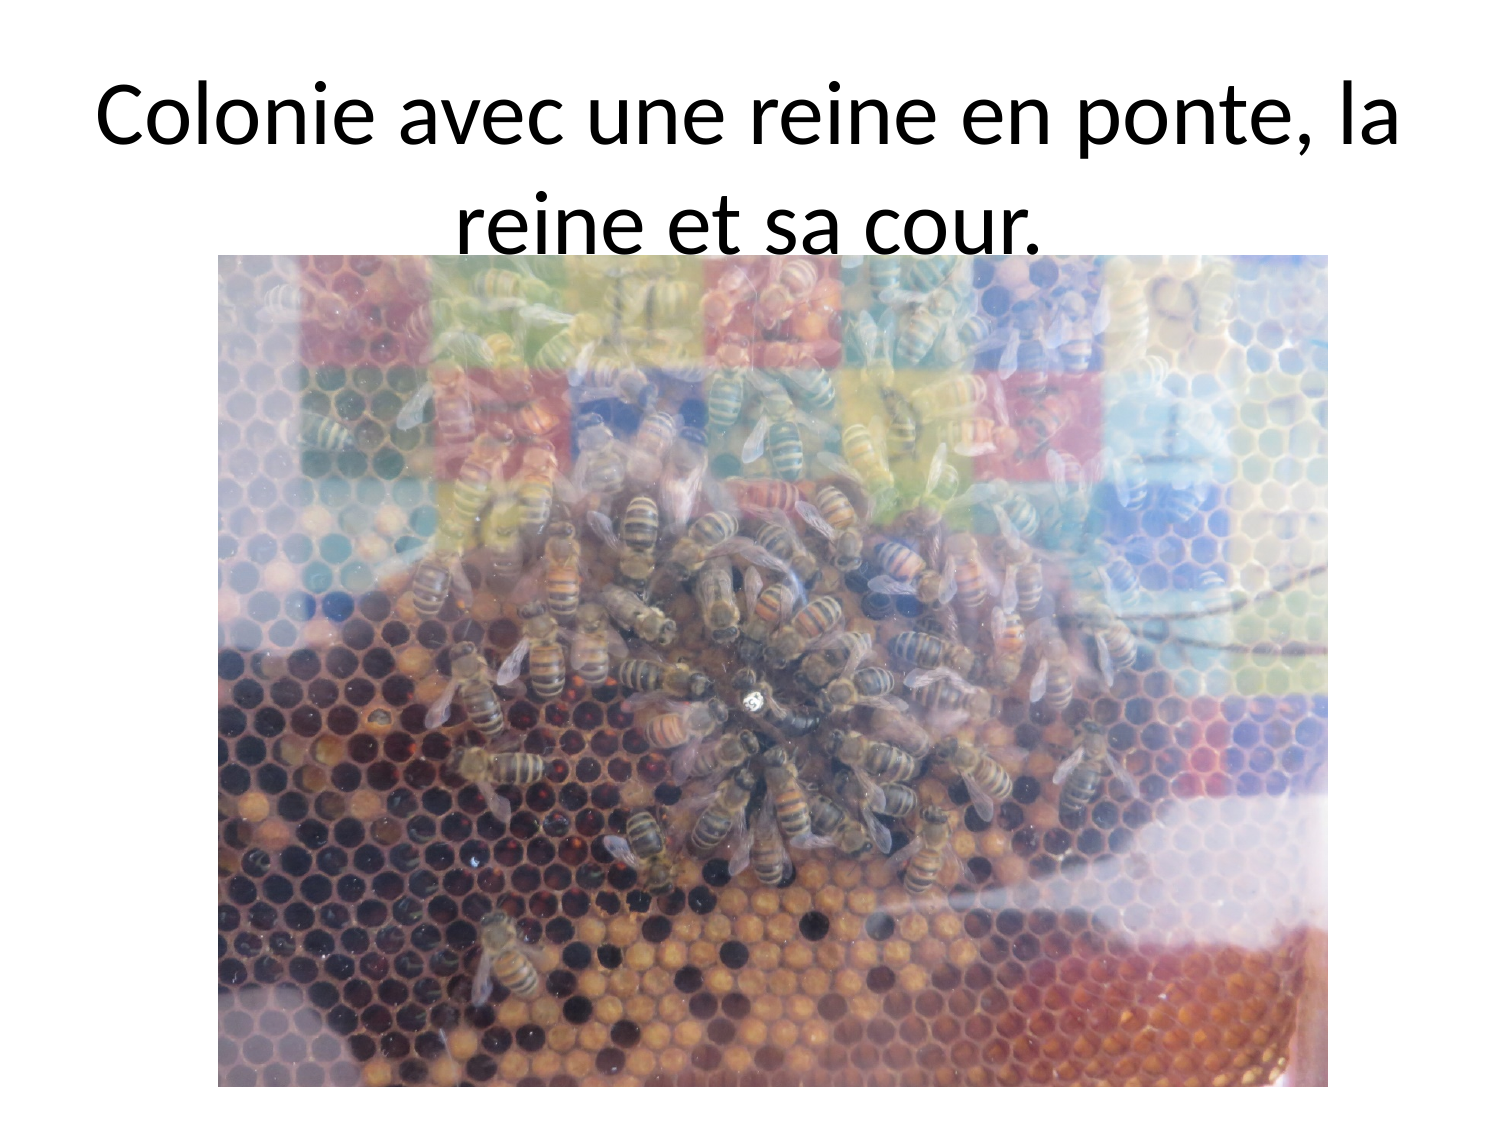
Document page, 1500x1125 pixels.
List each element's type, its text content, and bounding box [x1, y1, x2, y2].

title Colonie avec une reine en ponte, la reine et sa cour. [75, 45, 1426, 233]
picture [218, 255, 1328, 1087]
